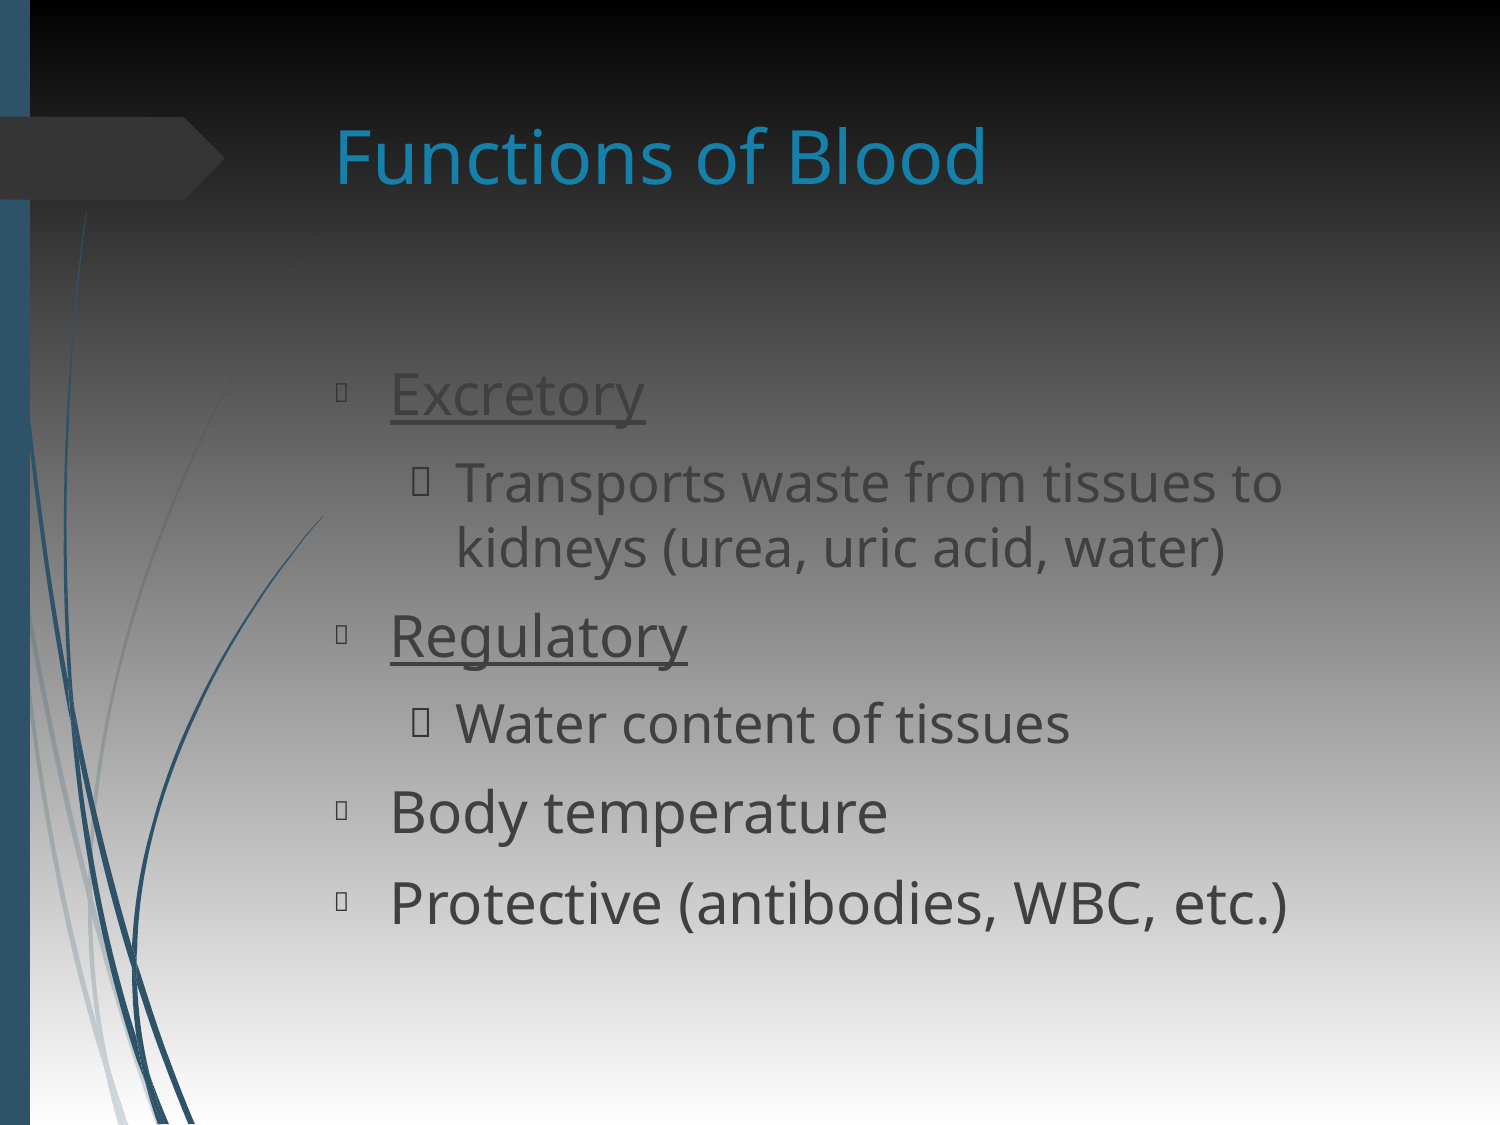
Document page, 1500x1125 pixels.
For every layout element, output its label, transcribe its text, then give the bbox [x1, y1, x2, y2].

title Functions of Blood [319, 102, 1400, 313]
list Excretory Transports waste from tissues to kidneys (urea, uric acid, water) Regulatory Water content of tissues Body temperature Protective (antibodies, WBC, etc.) [318, 350, 1400, 970]
